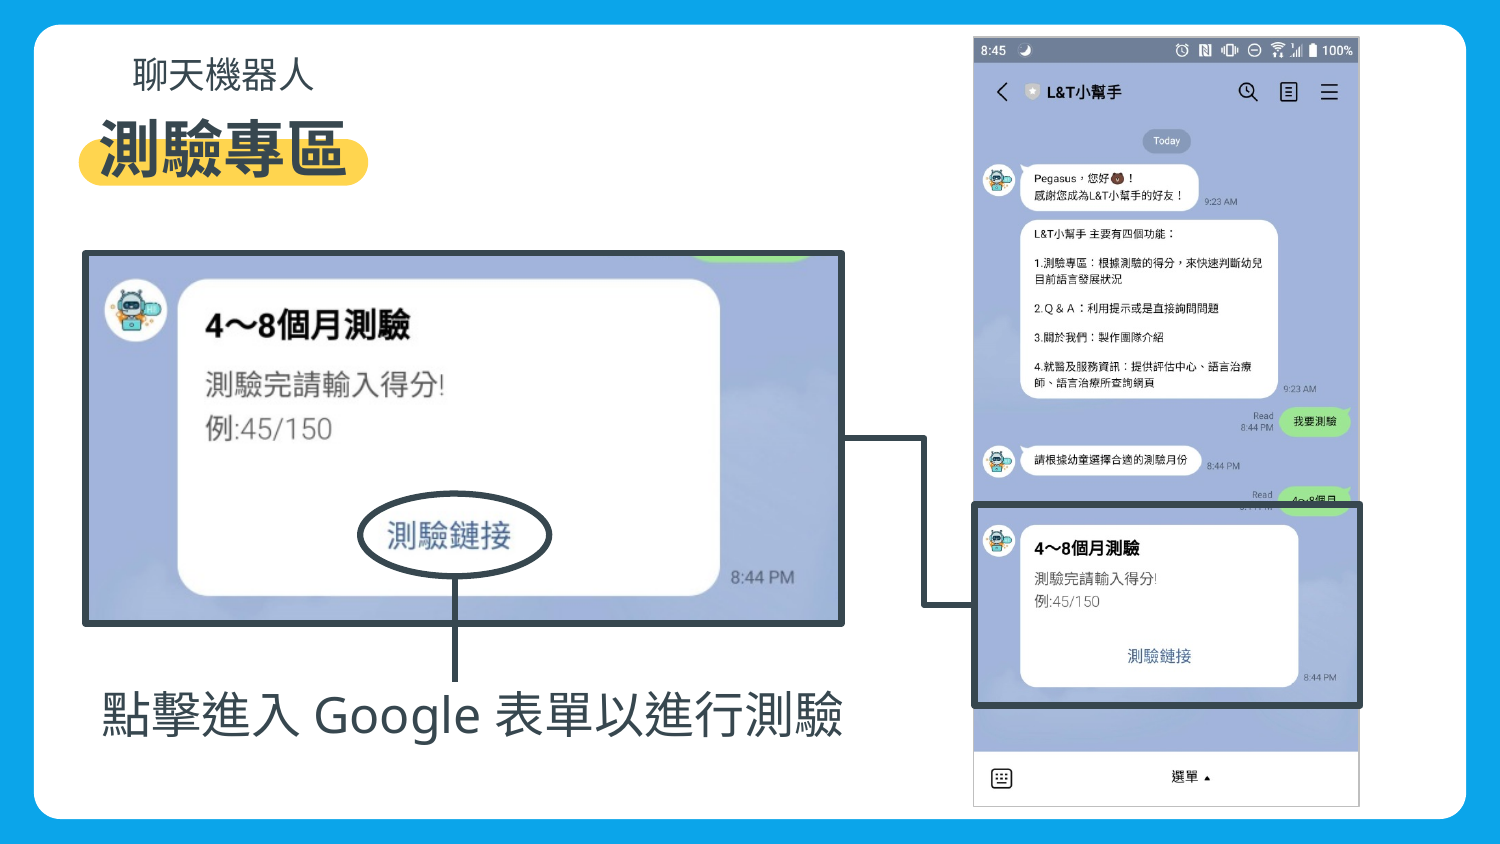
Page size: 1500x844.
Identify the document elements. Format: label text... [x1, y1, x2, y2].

picture [88, 256, 839, 621]
picture [974, 38, 1359, 501]
picture [978, 508, 1357, 702]
list 聊天機器人 [93, 43, 354, 103]
picture [974, 709, 1359, 806]
list 測驗專區 [64, 111, 383, 194]
text_box 點擊進入Google表單以進行測驗 [86, 676, 841, 753]
picture [364, 497, 545, 573]
